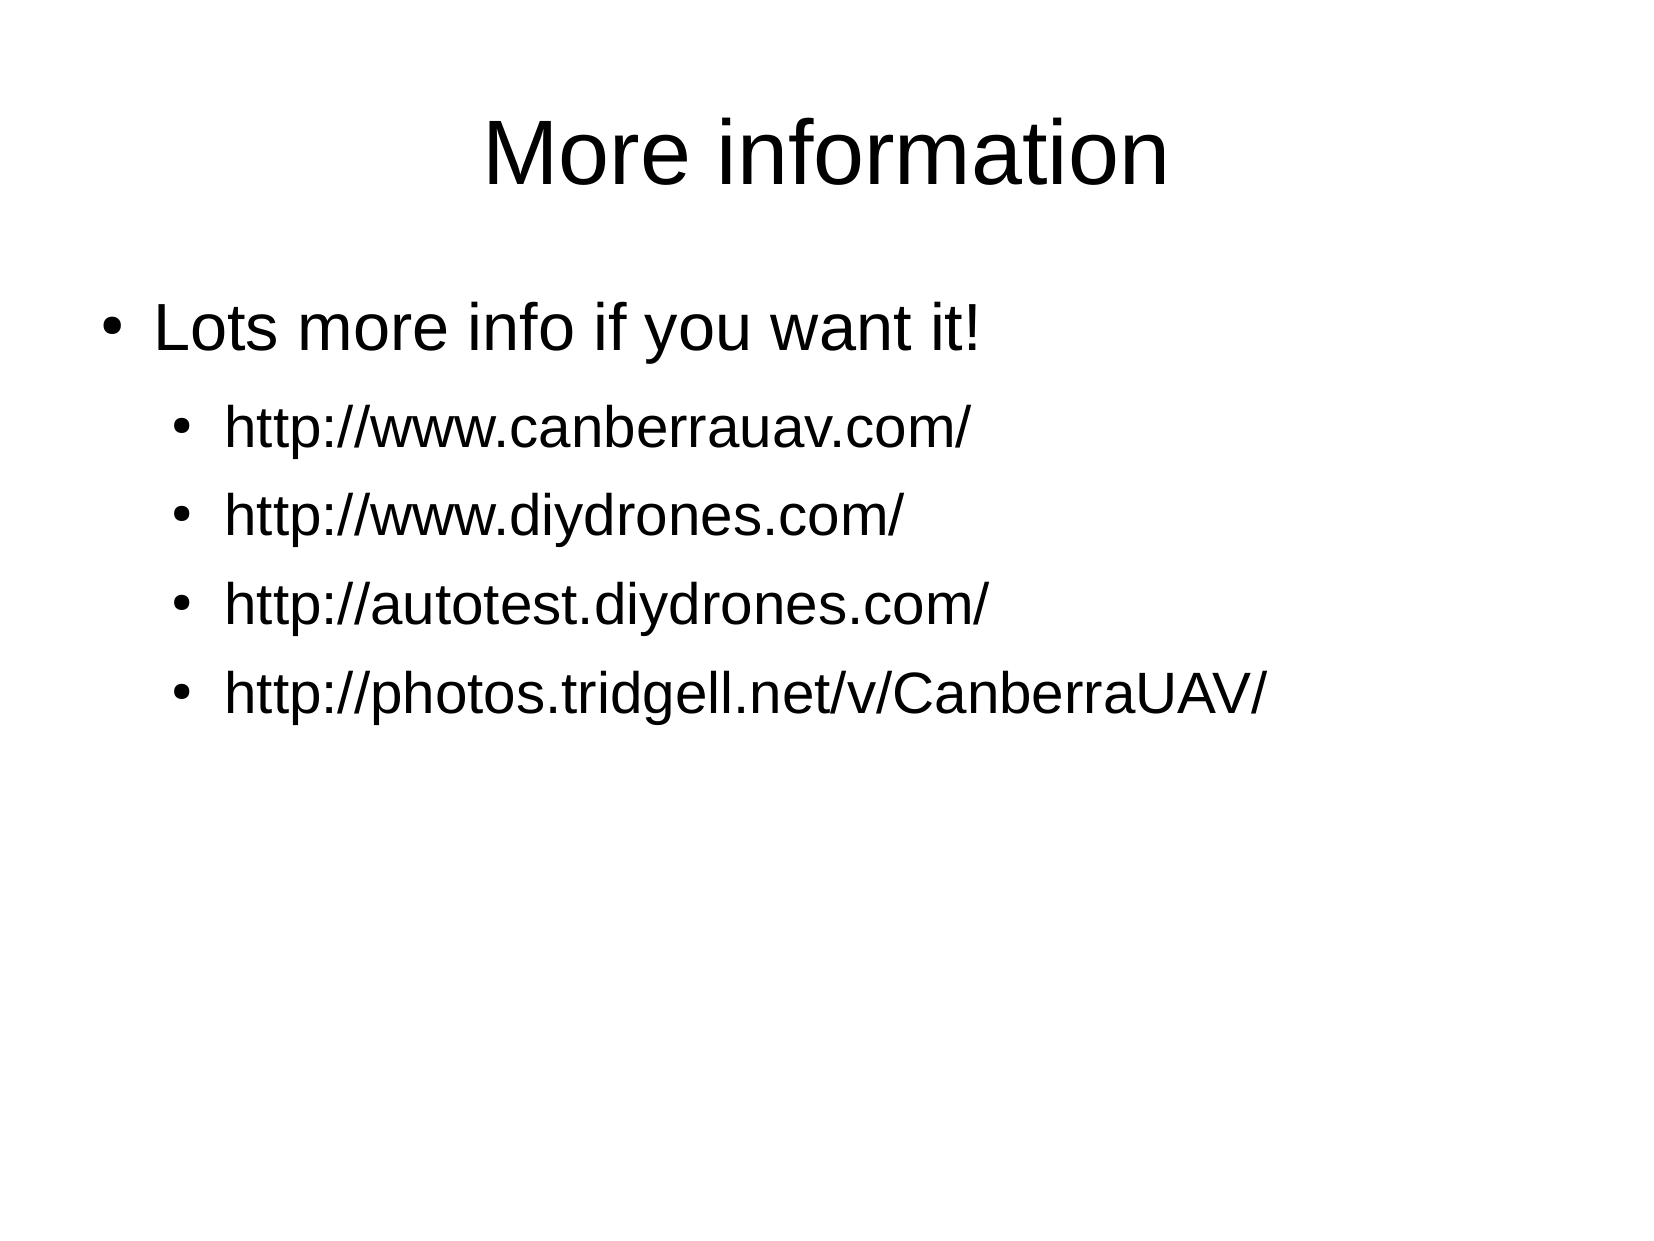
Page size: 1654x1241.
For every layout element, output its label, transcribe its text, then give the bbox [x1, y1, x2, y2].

list Lots more info if you want it! http://www.canberrauav.com/ http://www.diydrones.com/ http://autotest.diydrones.com/ http://photos.tridgell.net/v/CanberraUAV/ [82, 290, 1571, 827]
title More information [82, 49, 1571, 257]
